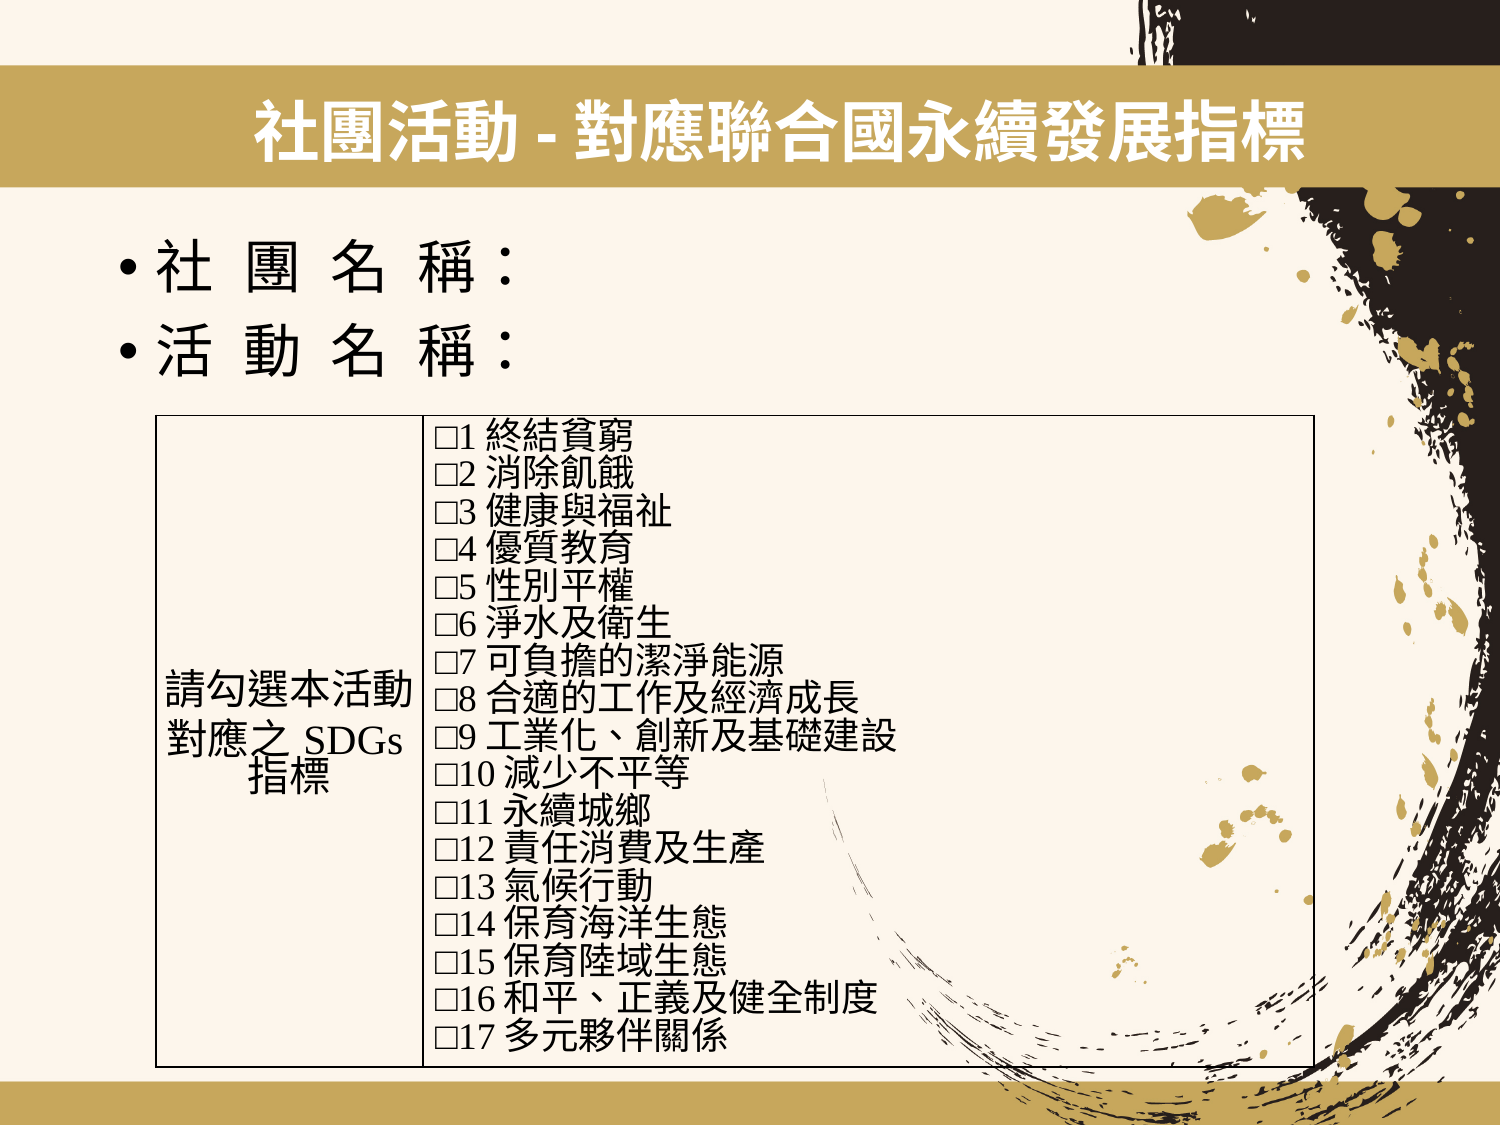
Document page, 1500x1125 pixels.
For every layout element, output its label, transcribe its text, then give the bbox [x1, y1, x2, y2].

picture [0, 0, 1500, 65]
list 社 團 名 稱： 活 動 名 稱： [103, 230, 1397, 1014]
text_box [0, 65, 1500, 188]
table_header □1終結貧窮 □2消除飢餓 □3健康與福祉 □4優質教育 □5性別平權 □6淨水及衛生 □7可負擔的潔淨能源 □8合適的工作及經濟成長 □9工業化、創新及基礎建設 □10減少不平等 □11永續城鄉 □12責任消費及生產 □13氣候行動 □14保育海洋生態 □15保育陸域生態 □16和平、正義及健全制度 □17多元夥伴關係 [424, 416, 1313, 1066]
picture [0, 188, 1500, 1125]
text_box 社團活動-對應聯合國永續發展指標 [65, 82, 1496, 178]
table_header 請勾選本活動 對應之SDGs指標 [157, 416, 422, 1066]
